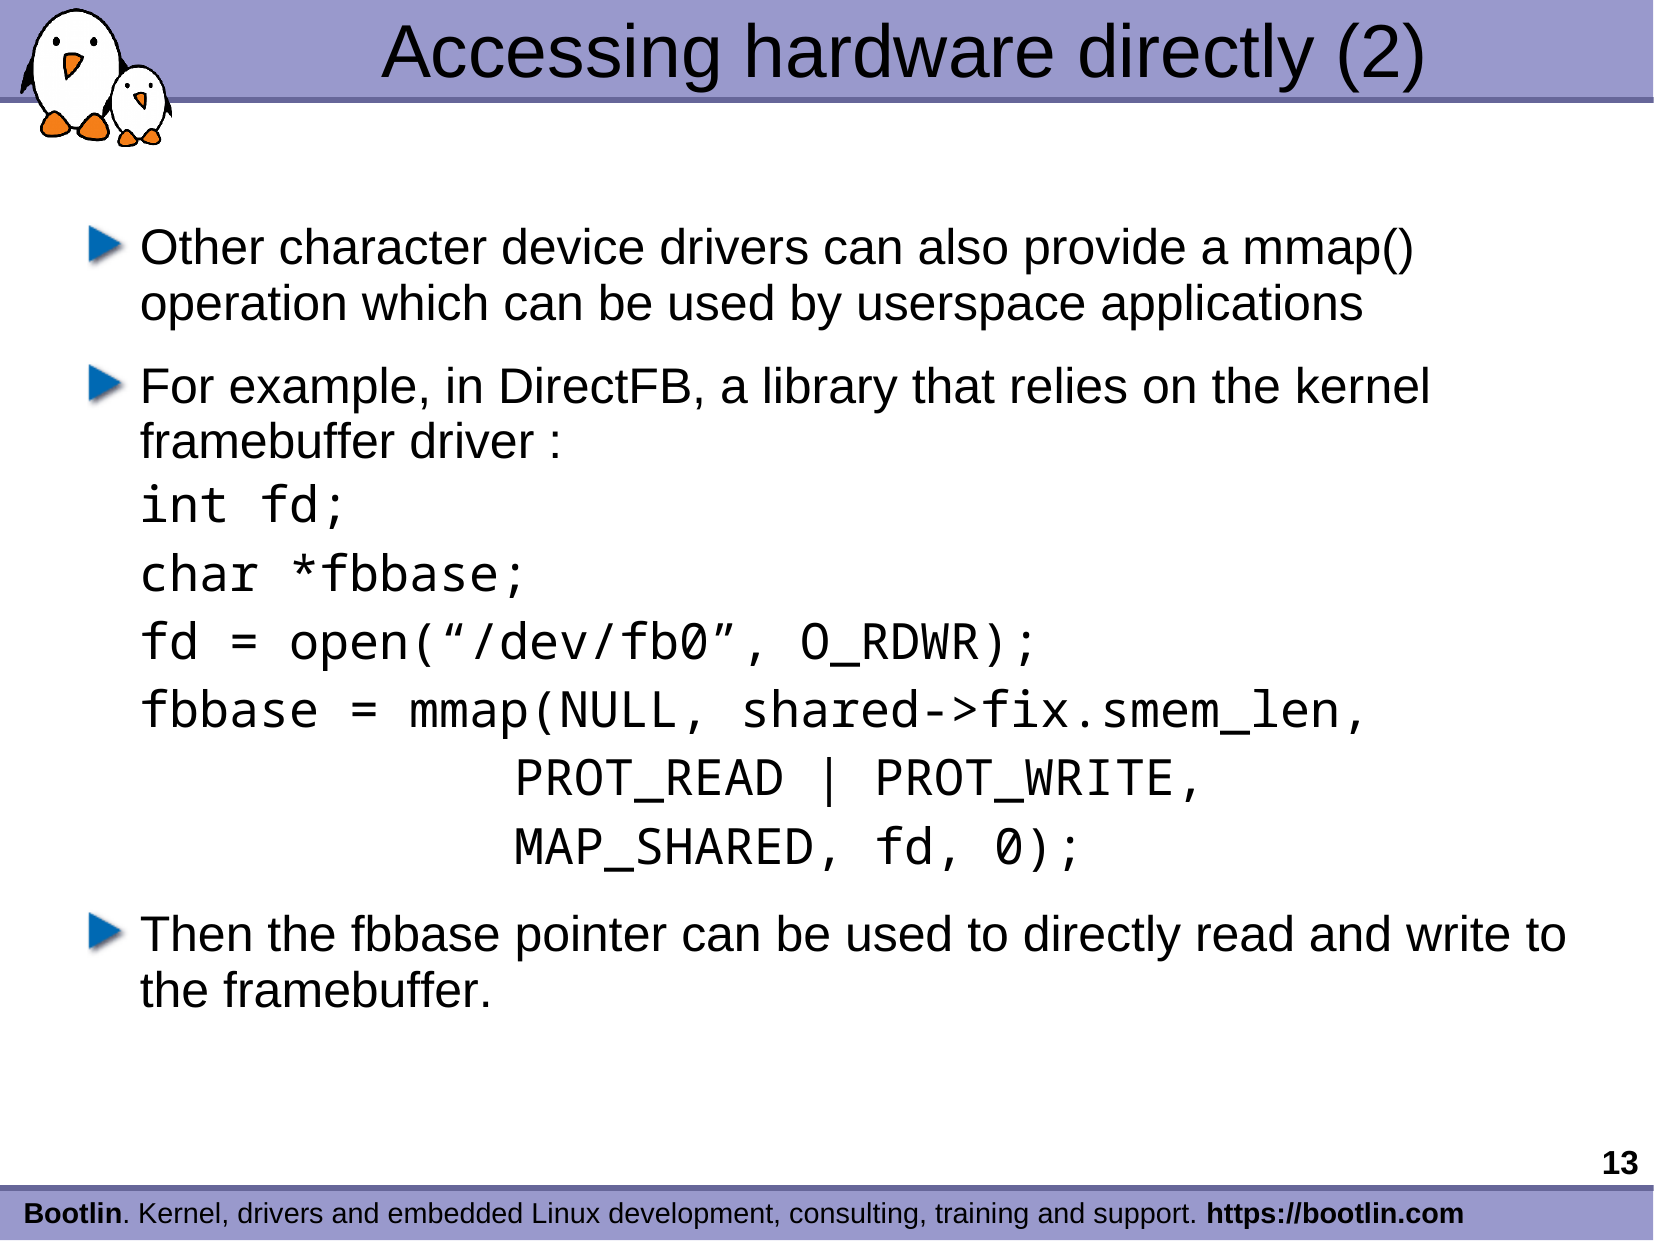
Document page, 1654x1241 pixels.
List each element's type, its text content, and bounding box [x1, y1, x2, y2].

picture [20, 8, 172, 147]
title Accessing hardware directly (2) [178, 5, 1631, 97]
list Other character device drivers can also provide a mmap() operation which can be used by userspace applications For example, in DirectFB, a library that relies on the kernel framebuffer driver : int fd; char *fbbase; fd = open(“/dev/fb0”, O_RDWR); fbbase = mmap(NULL, shared->fix.smem_len, PROT_READ | PROT_WRITE, MAP_SHARED, fd, 0); Then the fbbase pointer can be used to directly read and write to the framebuffer. [68, 219, 1592, 1135]
